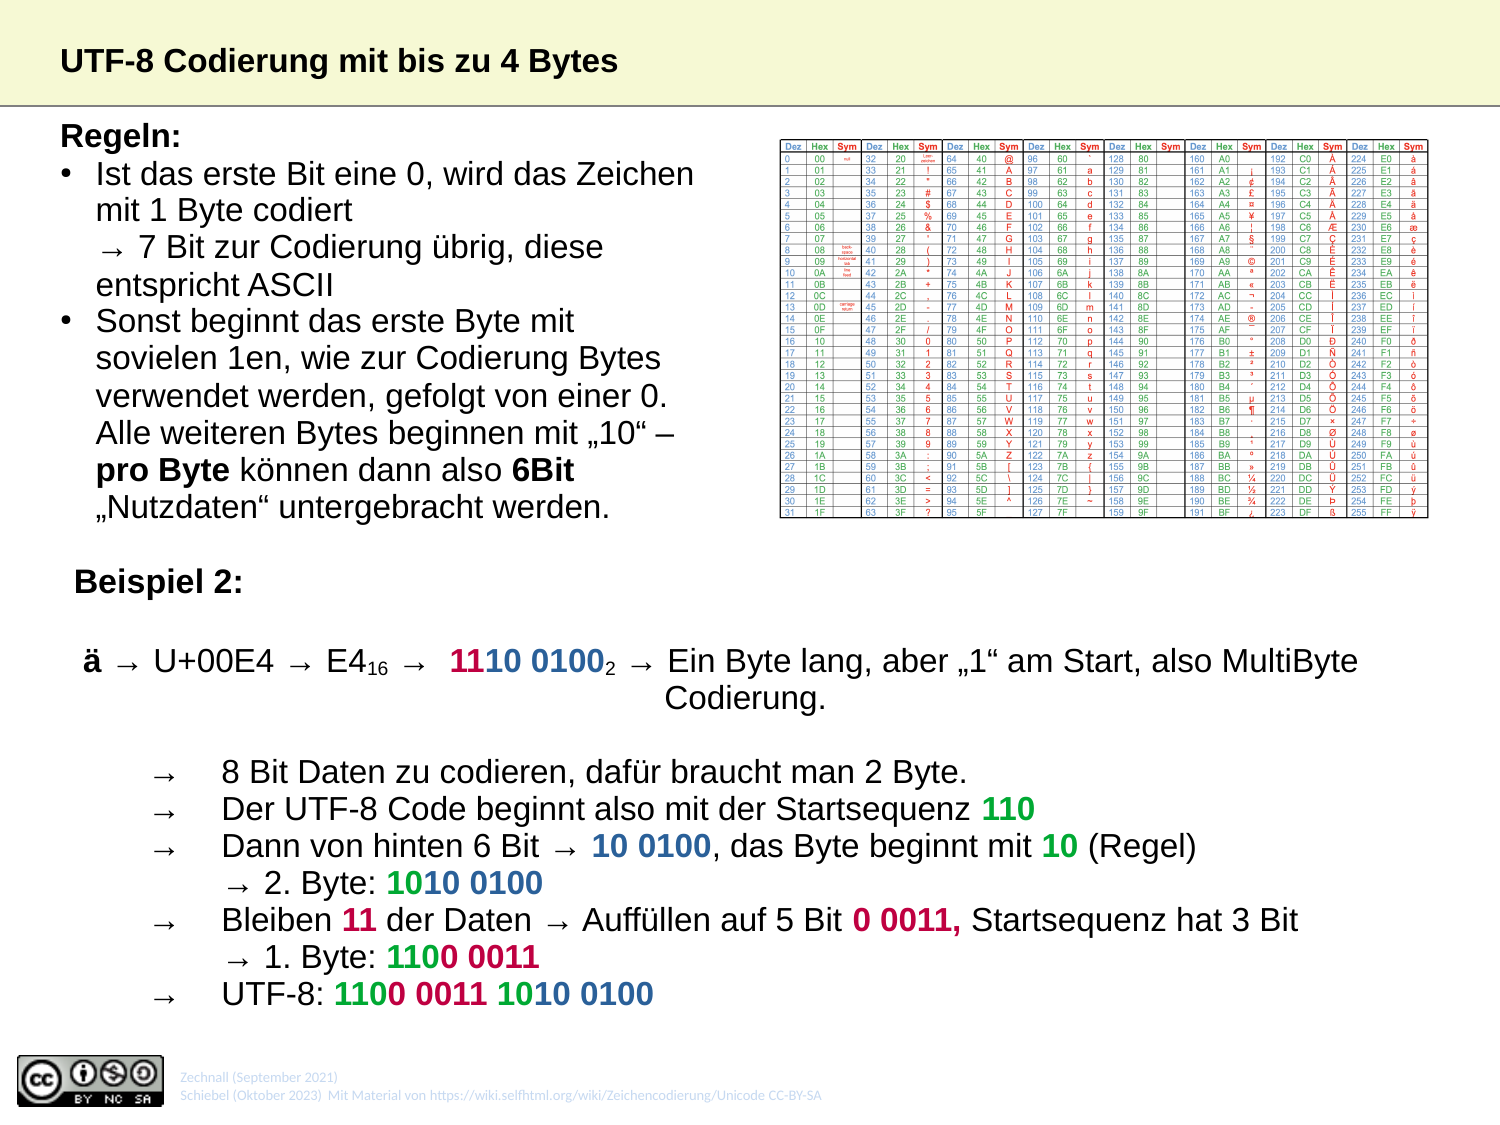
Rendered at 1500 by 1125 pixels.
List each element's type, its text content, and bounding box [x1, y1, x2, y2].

picture [17, 1055, 164, 1107]
text_box Beispiel 2: ä → U+00E4 → E416 → 1110 01002 → Ein Byte lang, aber „1“ am Start, also MultiByte Codierung. → 8 Bit Daten zu codieren, dafür braucht man 2 Byte. → Der UTF-8 Code beginnt also mit der Startsequenz 110 → Dann von hinten 6 Bit → 10 0100, das Byte beginnt mit 10 (Regel) → 2. Byte: 1010 0100 → Bleiben 11 der Daten → Auffüllen auf 5 Bit 0 0011, Startsequenz hat 3 Bit → 1. Byte: 1100 0011 → UTF-8: 1100 0011 1010 0100 [59, 555, 1477, 1021]
text_box UTF-8 Codierung mit bis zu 4 Bytes Regeln: Ist das erste Bit eine 0, wird das Zeichen mit 1 Byte codiert → 7 Bit zur Codierung übrig, diese entspricht ASCII Sonst beginnt das erste Byte mit sovielen 1en, wie zur Codierung Bytes verwendet werden, gefolgt von einer 0. Alle weiteren Bytes beginnen mit „10“ – pro Byte können dann also 6Bit „Nutzdaten“ untergebracht werden. [45, 35, 721, 570]
picture [779, 138, 1430, 520]
